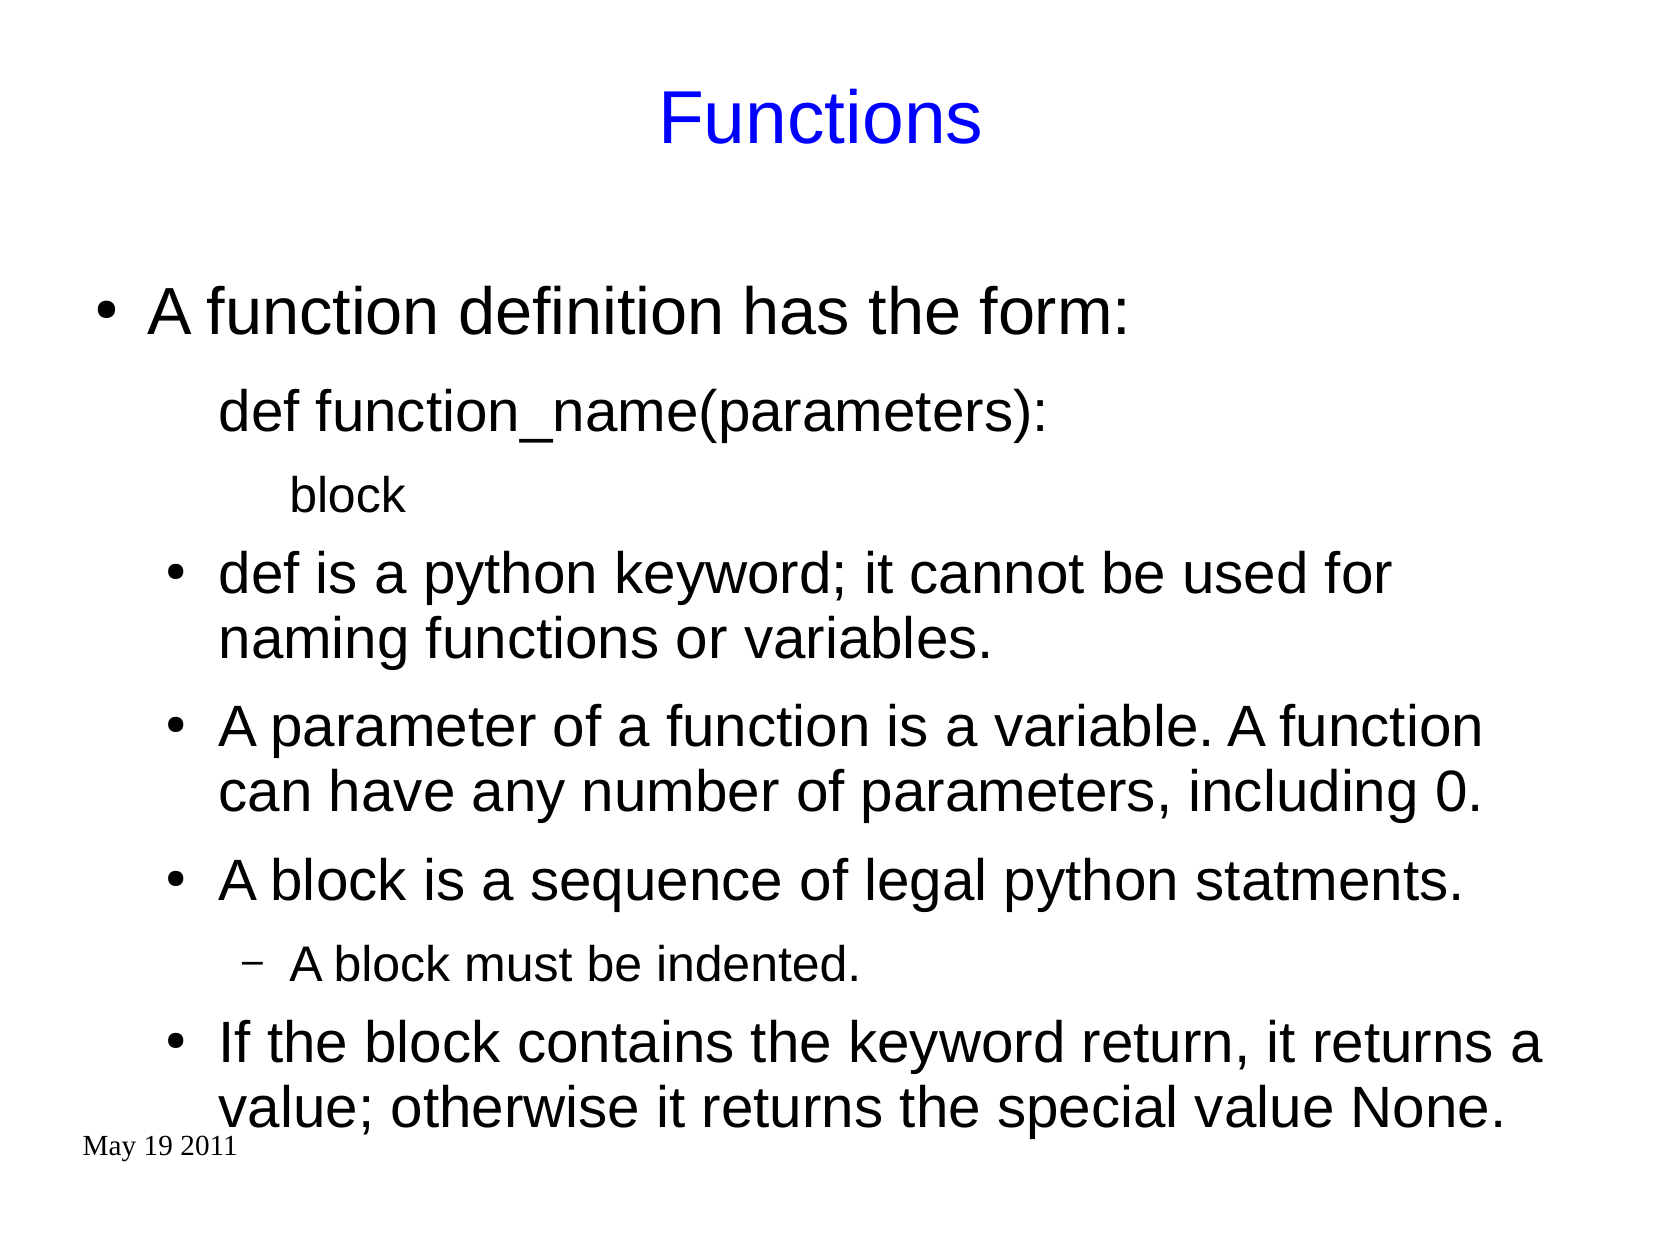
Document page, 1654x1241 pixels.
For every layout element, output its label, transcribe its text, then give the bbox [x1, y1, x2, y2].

title Functions [76, 58, 1565, 178]
list A function definition has the form: def function_name(parameters): block def is a python keyword; it cannot be used for naming functions or variables. A parameter of a function is a variable. A function can have any number of parameters, including 0. A block is a sequence of legal python statments. A block must be indented. If the block contains the keyword return, it returns a value; otherwise it returns the special value None. [76, 274, 1565, 1140]
